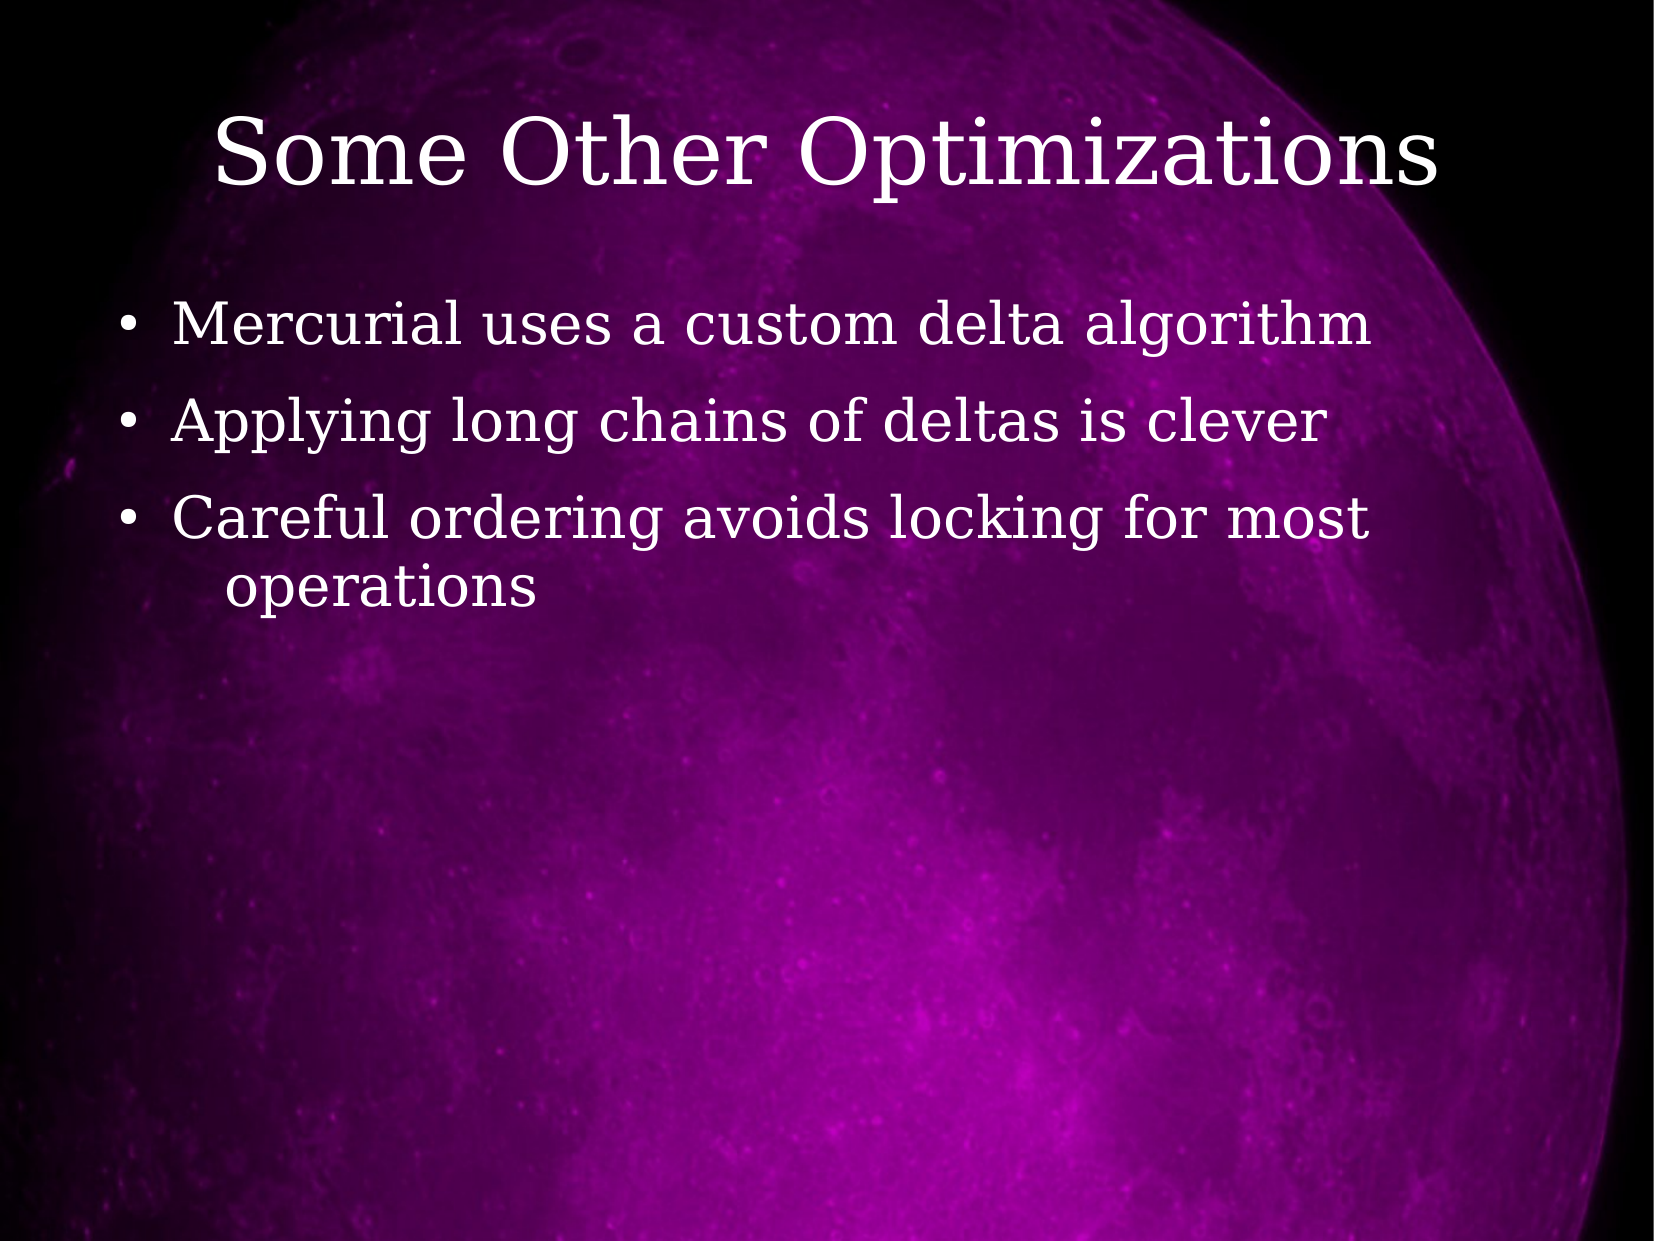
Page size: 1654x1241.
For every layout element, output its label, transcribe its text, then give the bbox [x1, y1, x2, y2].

picture [0, 0, 1654, 1241]
list Mercurial uses a custom delta algorithm Applying long chains of deltas is clever Careful ordering avoids locking for most operations [82, 290, 1571, 1109]
title Some Other Optimizations [82, 49, 1571, 257]
